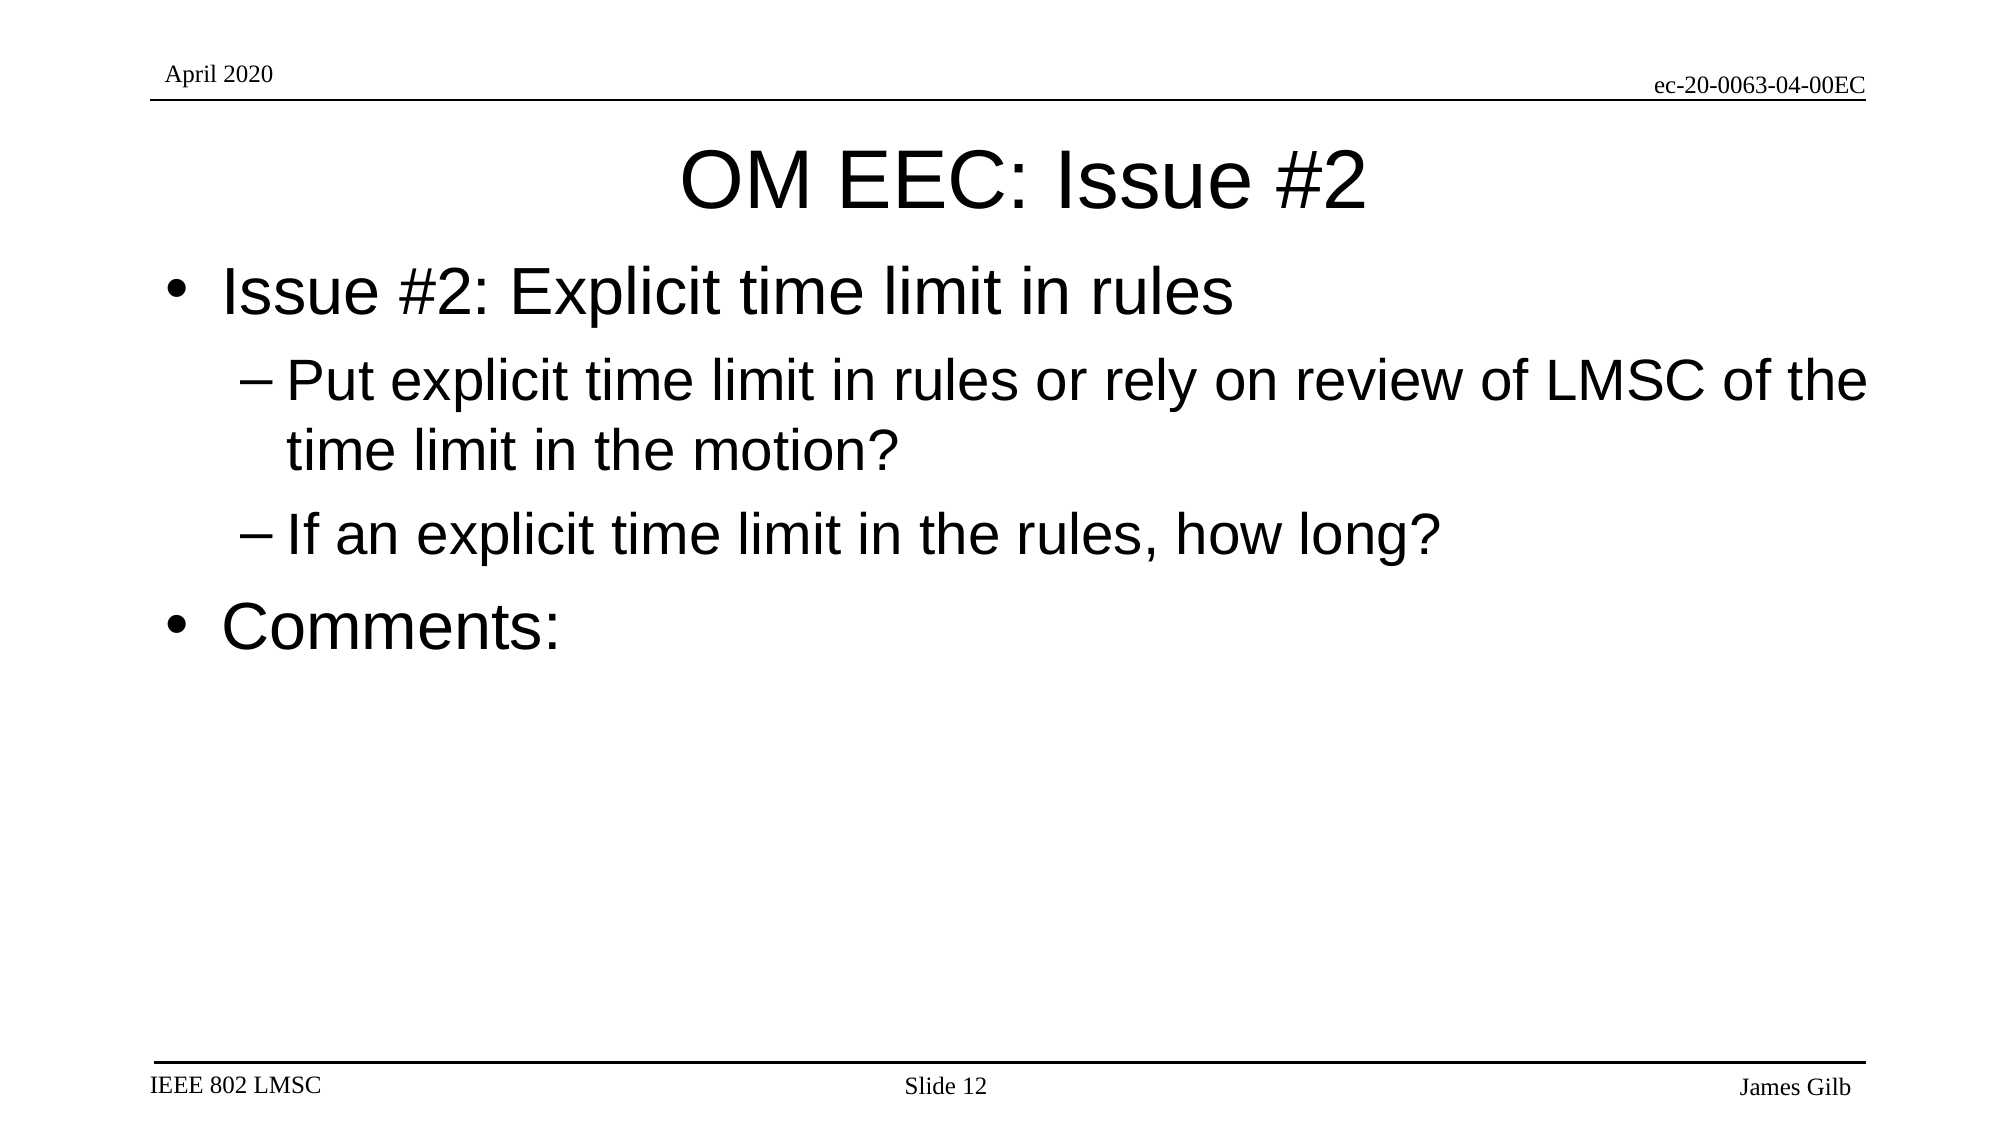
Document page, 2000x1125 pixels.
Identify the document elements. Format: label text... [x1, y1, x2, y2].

list Issue #2: Explicit time limit in rules Put explicit time limit in rules or rely on review of LMSC of the time limit in the motion? If an explicit time limit in the rules, how long? Comments: [149, 239, 1900, 1051]
title OM EEC: Issue #2 [149, 112, 1900, 238]
